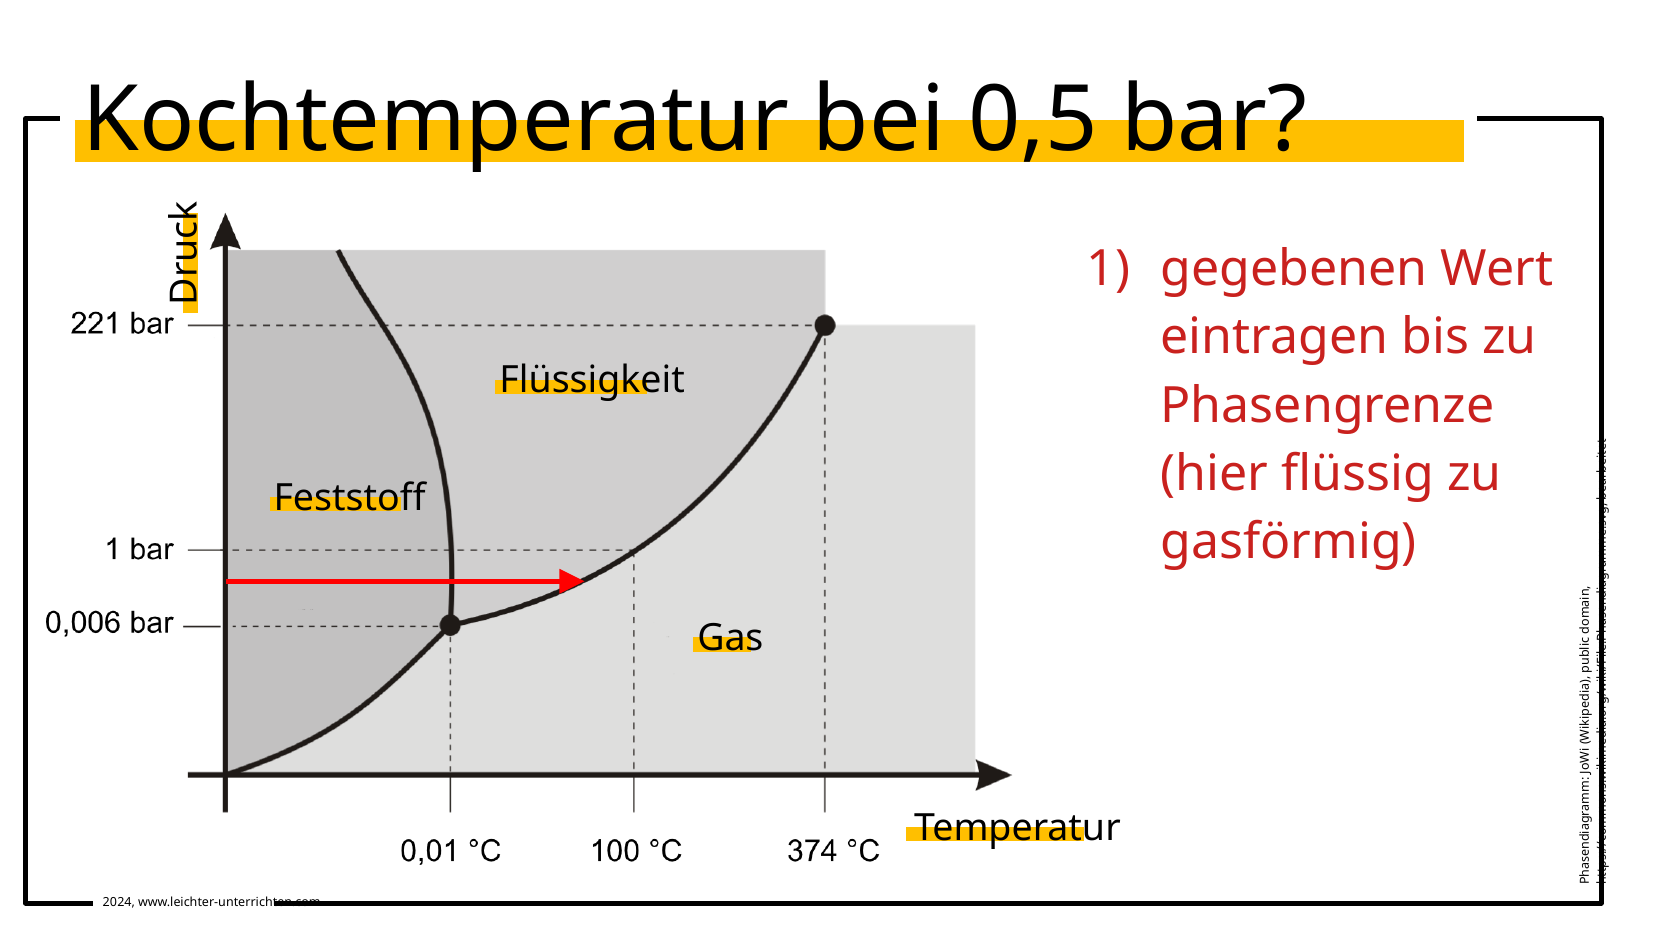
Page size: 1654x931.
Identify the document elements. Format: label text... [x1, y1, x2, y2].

picture [177, 202, 194, 210]
text_box Temperatur [899, 792, 1090, 859]
text_box Gas [682, 603, 760, 669]
title Kochtemperatur bei 0,5 bar? [82, 37, 1571, 193]
picture [46, 202, 1050, 866]
text_box Druck [149, 213, 215, 321]
text_box Flüssigkeit [484, 345, 660, 412]
text_box 1) gegebenen Wert eintragen bis zu Phasengrenze (hier flüssig zu gasförmig) [1072, 224, 1466, 578]
text_box Feststoff [258, 462, 407, 529]
text_box Phasendiagramm: JoWi (Wikipedia), public domain, https://commons.wikimedia.org/wiki/File:Phasendiagramme.svg, bearbeitet [1568, 219, 1601, 900]
